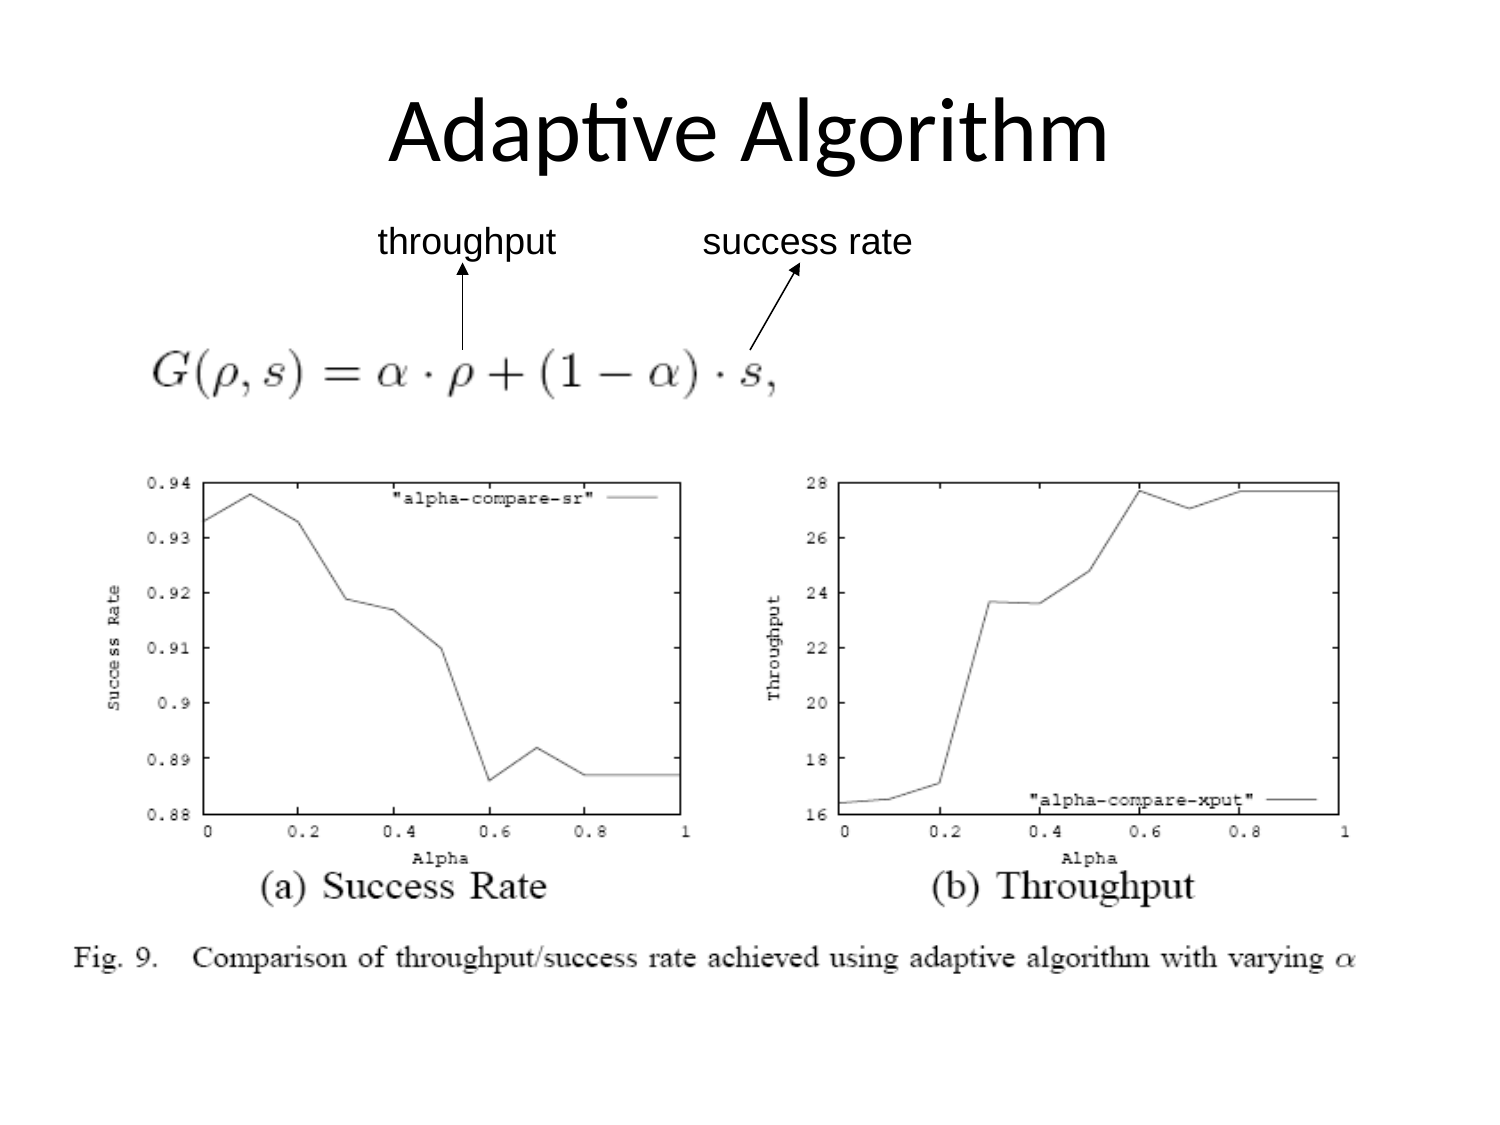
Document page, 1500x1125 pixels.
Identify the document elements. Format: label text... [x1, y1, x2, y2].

title Adaptive Algorithm [75, 45, 1426, 233]
text_box success rate [687, 212, 928, 270]
picture [0, 299, 1476, 1003]
text_box throughput [362, 212, 572, 270]
